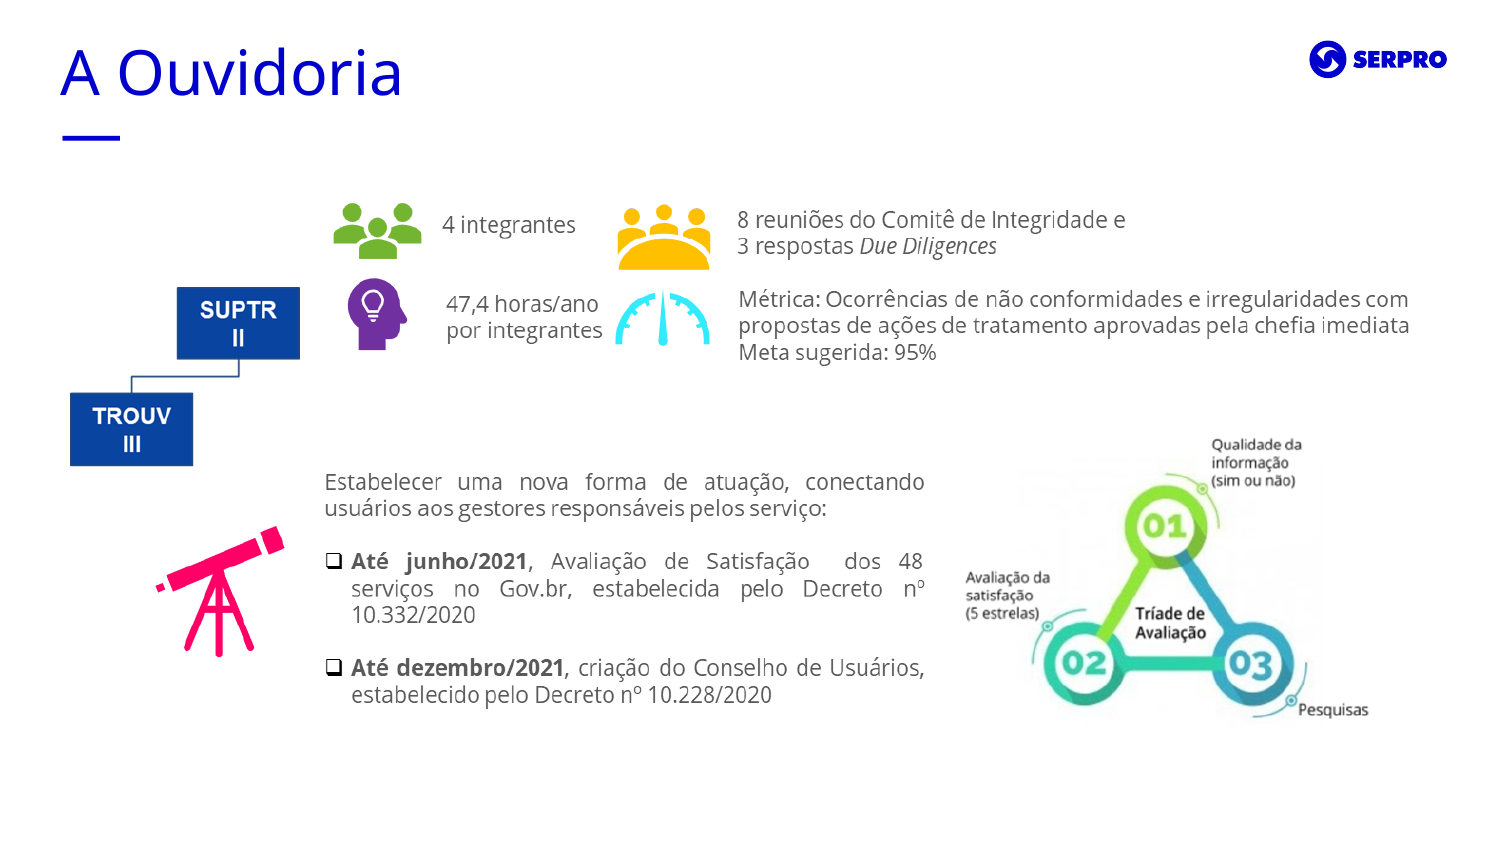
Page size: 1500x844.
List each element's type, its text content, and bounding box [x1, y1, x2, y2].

picture [70, 179, 1439, 745]
picture [1306, 37, 1450, 82]
title A Ouvidoria — [45, 32, 1191, 129]
